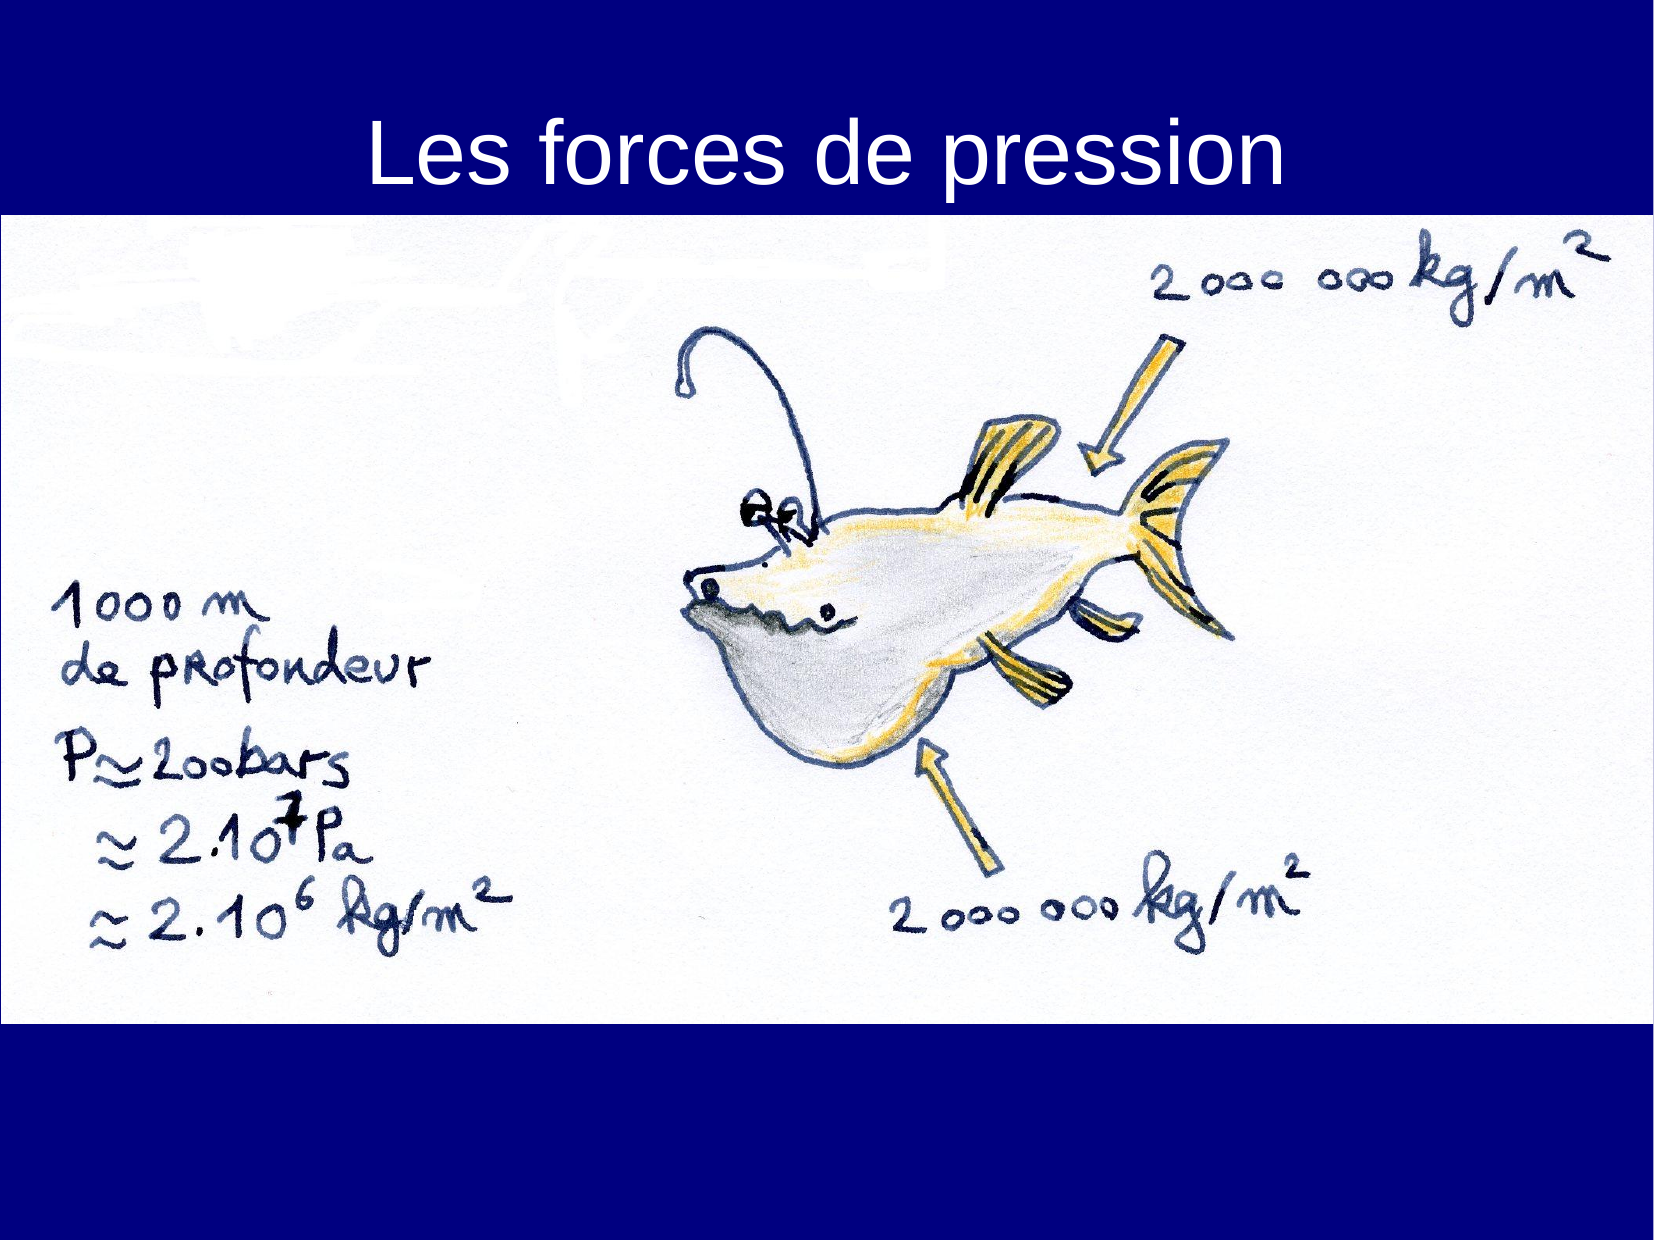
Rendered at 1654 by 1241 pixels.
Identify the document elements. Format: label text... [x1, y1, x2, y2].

picture [1, 215, 1654, 1024]
title Les forces de pression [82, 49, 1571, 215]
